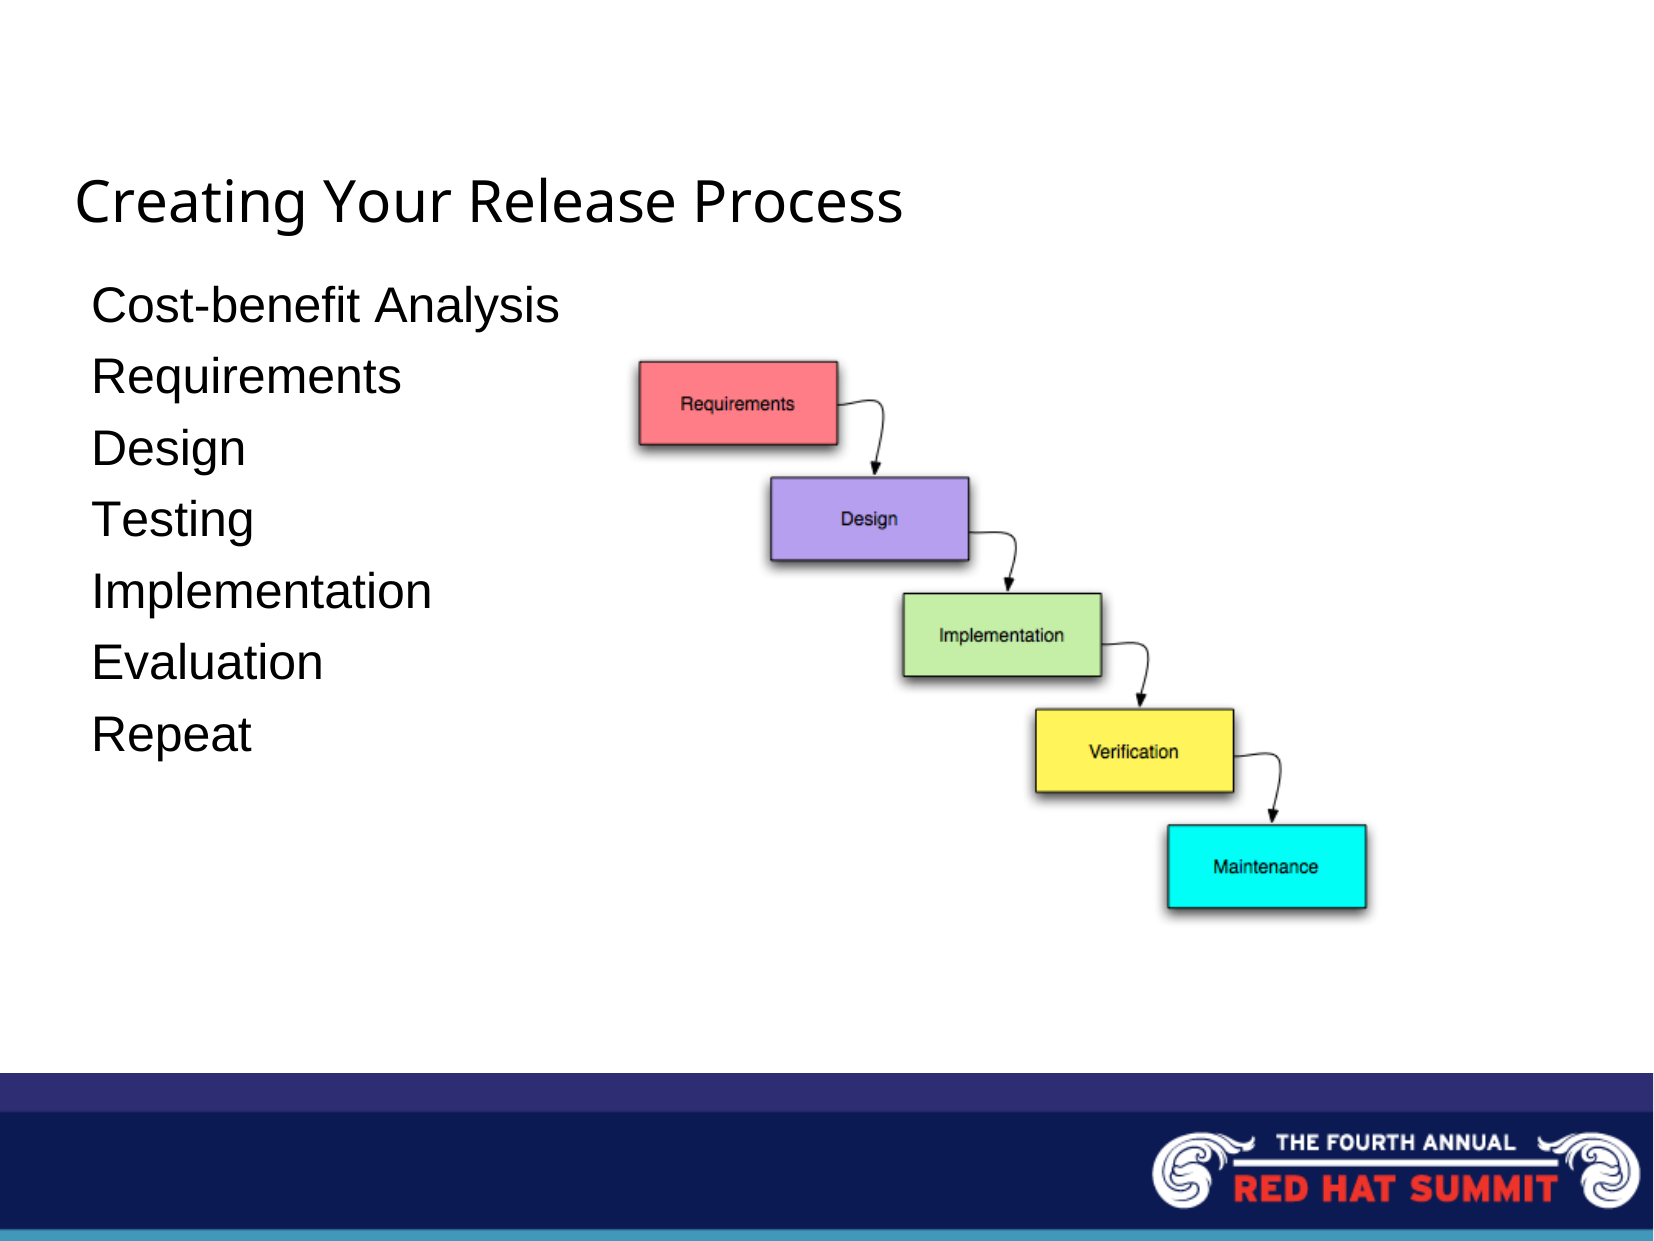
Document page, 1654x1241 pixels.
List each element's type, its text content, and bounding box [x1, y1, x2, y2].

title Creating Your Release Process [74, 140, 1506, 259]
list Cost-benefit Analysis Requirements Design Testing Implementation Evaluation Repeat [77, 276, 1500, 1186]
picture [0, 1073, 1654, 1241]
picture [608, 337, 1397, 944]
